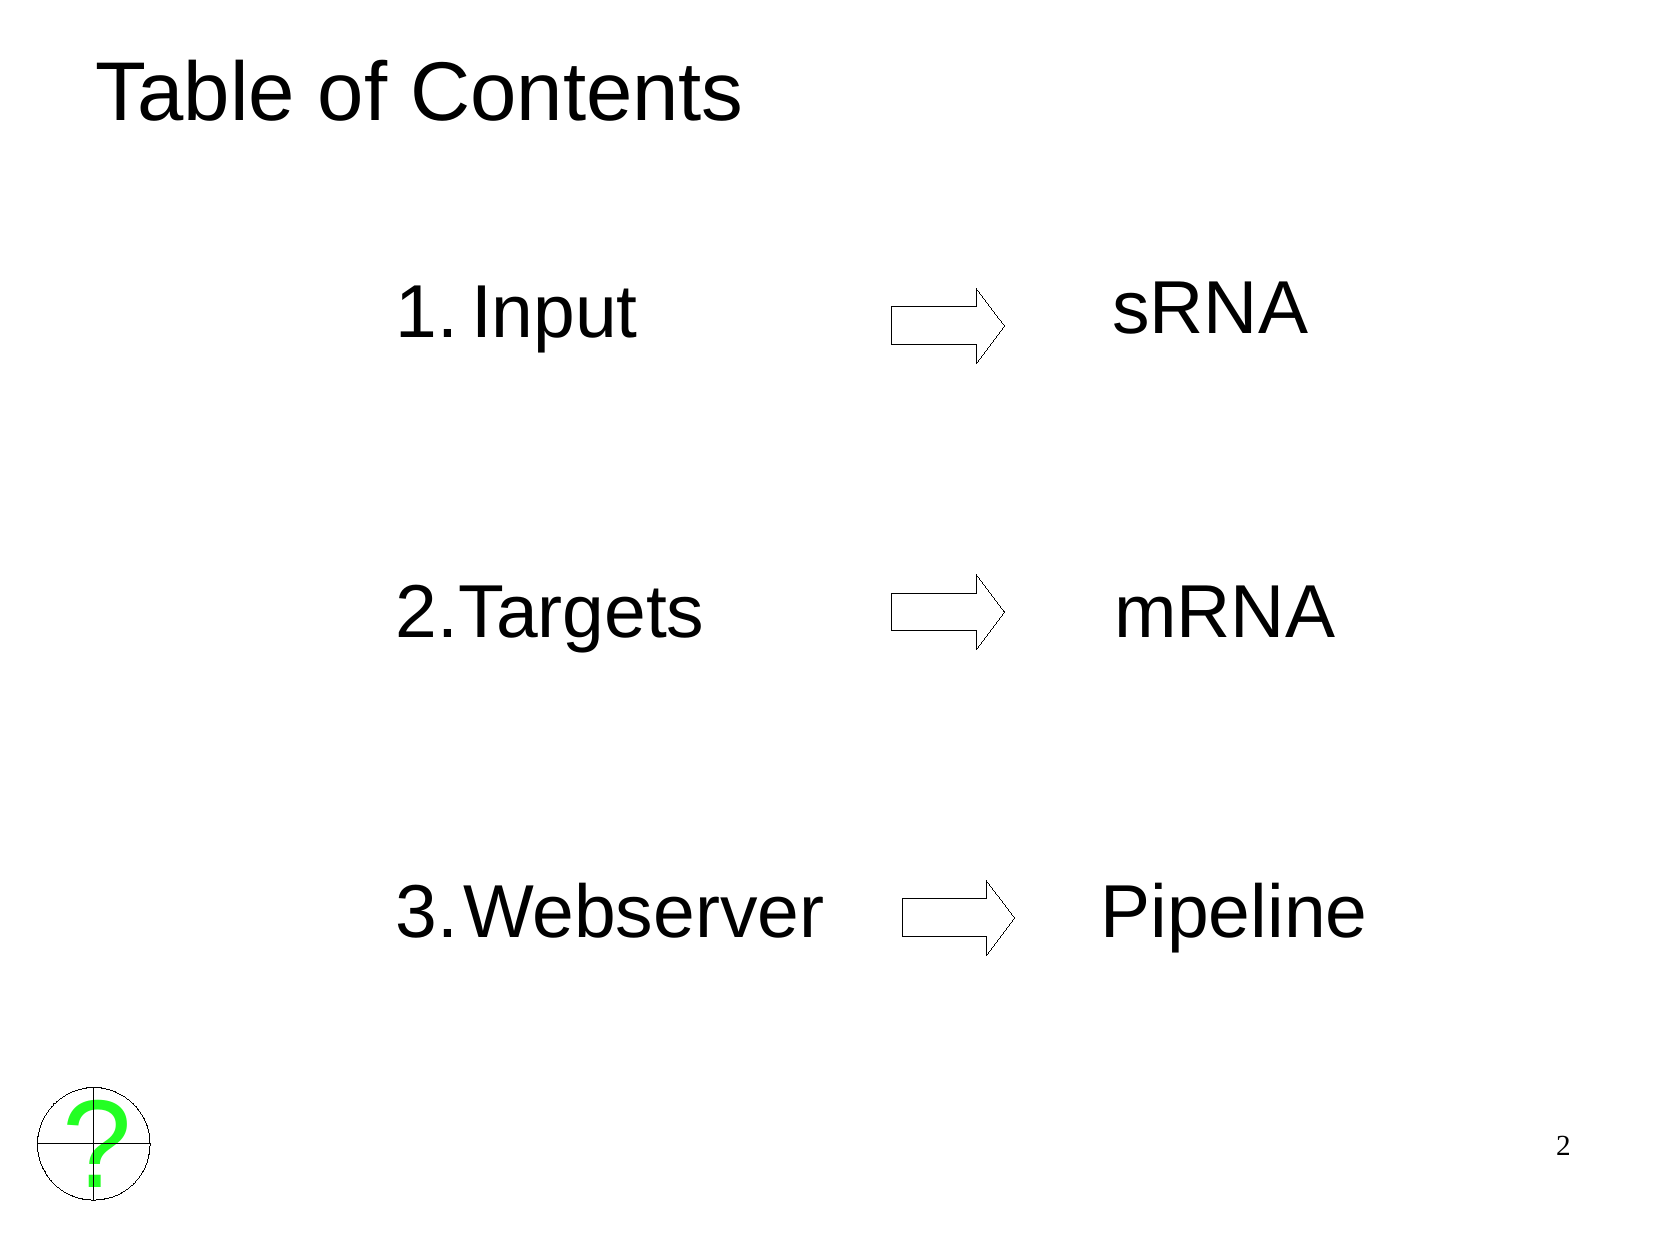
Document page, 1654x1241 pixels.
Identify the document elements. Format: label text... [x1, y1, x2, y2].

text_box 3. [375, 862, 442, 962]
text_box Pipeline [1079, 862, 1383, 962]
text_box ? [94, 1087, 151, 1143]
text_box ? [37, 1144, 93, 1201]
text_box 2. [375, 562, 437, 662]
text_box ? [94, 1144, 151, 1201]
text_box Table of Contents [75, 37, 759, 146]
text_box mRNA [1093, 562, 1351, 662]
text_box Webserver [442, 862, 840, 962]
text_box Targets [437, 562, 826, 662]
text_box 1. [375, 262, 450, 362]
text_box ? [37, 1087, 93, 1143]
text_box sRNA [1091, 258, 1324, 358]
text_box ? [94, 1144, 101, 1150]
text_box Input [450, 262, 863, 362]
text_box ? [94, 1109, 116, 1143]
